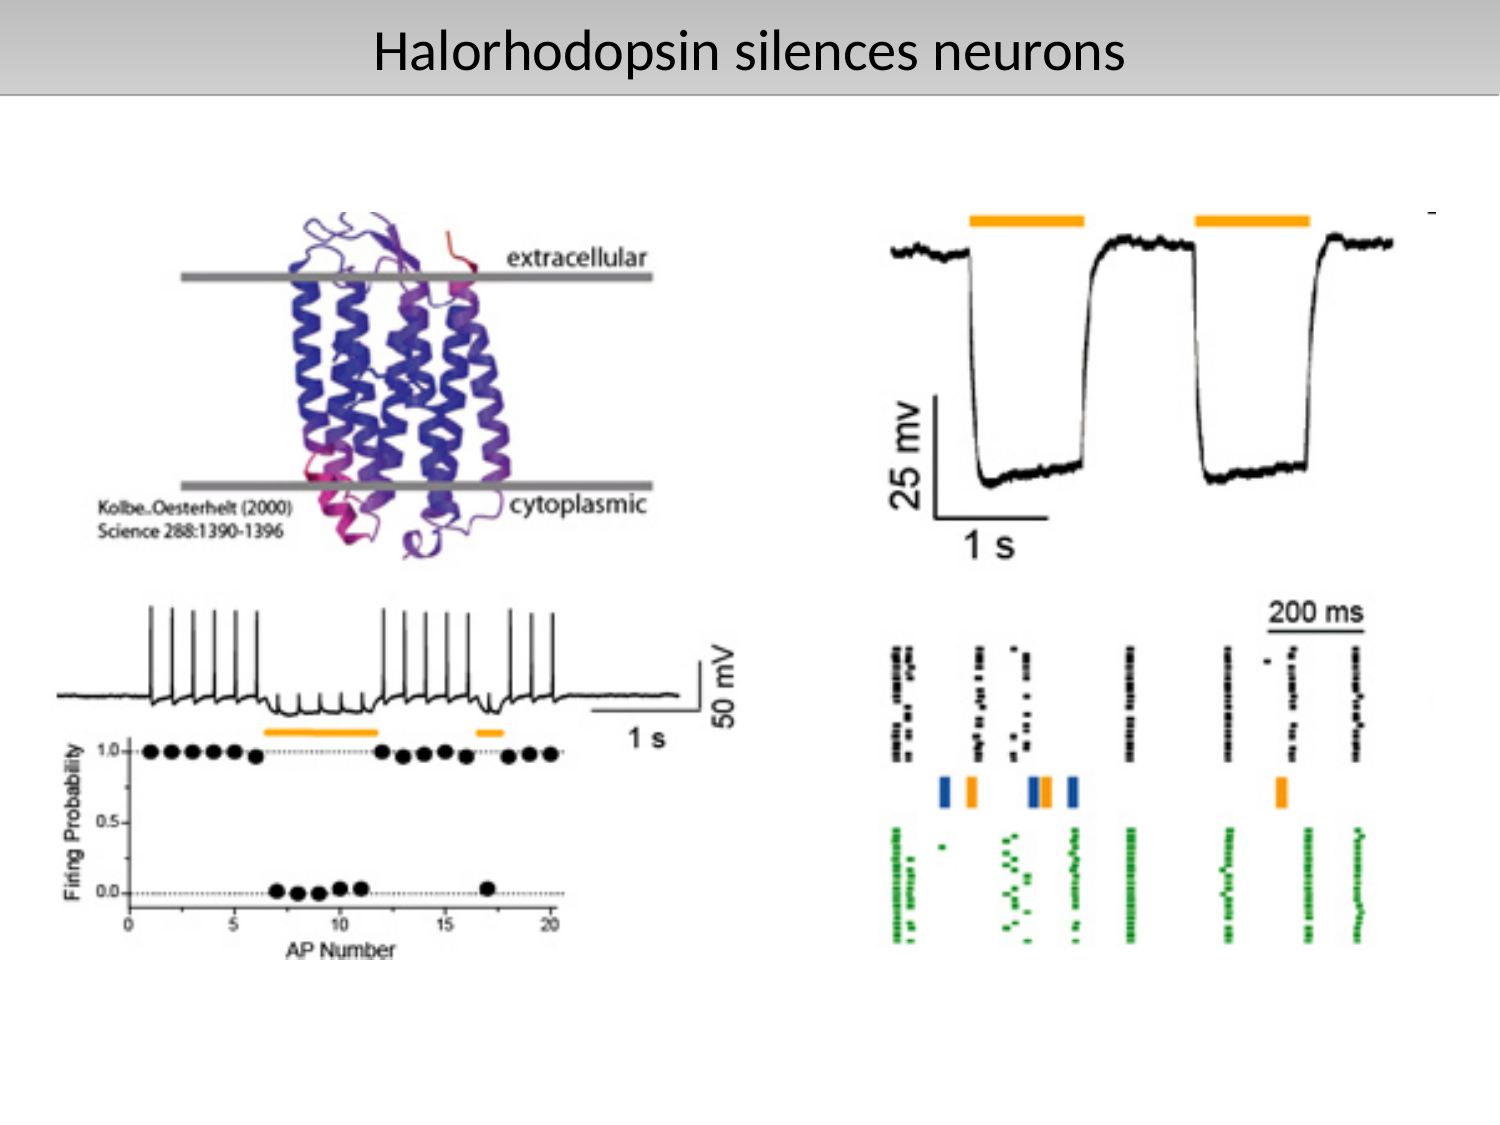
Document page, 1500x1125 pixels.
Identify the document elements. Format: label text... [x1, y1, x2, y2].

title Halorhodopsin silences neurons [23, 0, 1477, 94]
picture [50, 212, 1436, 960]
